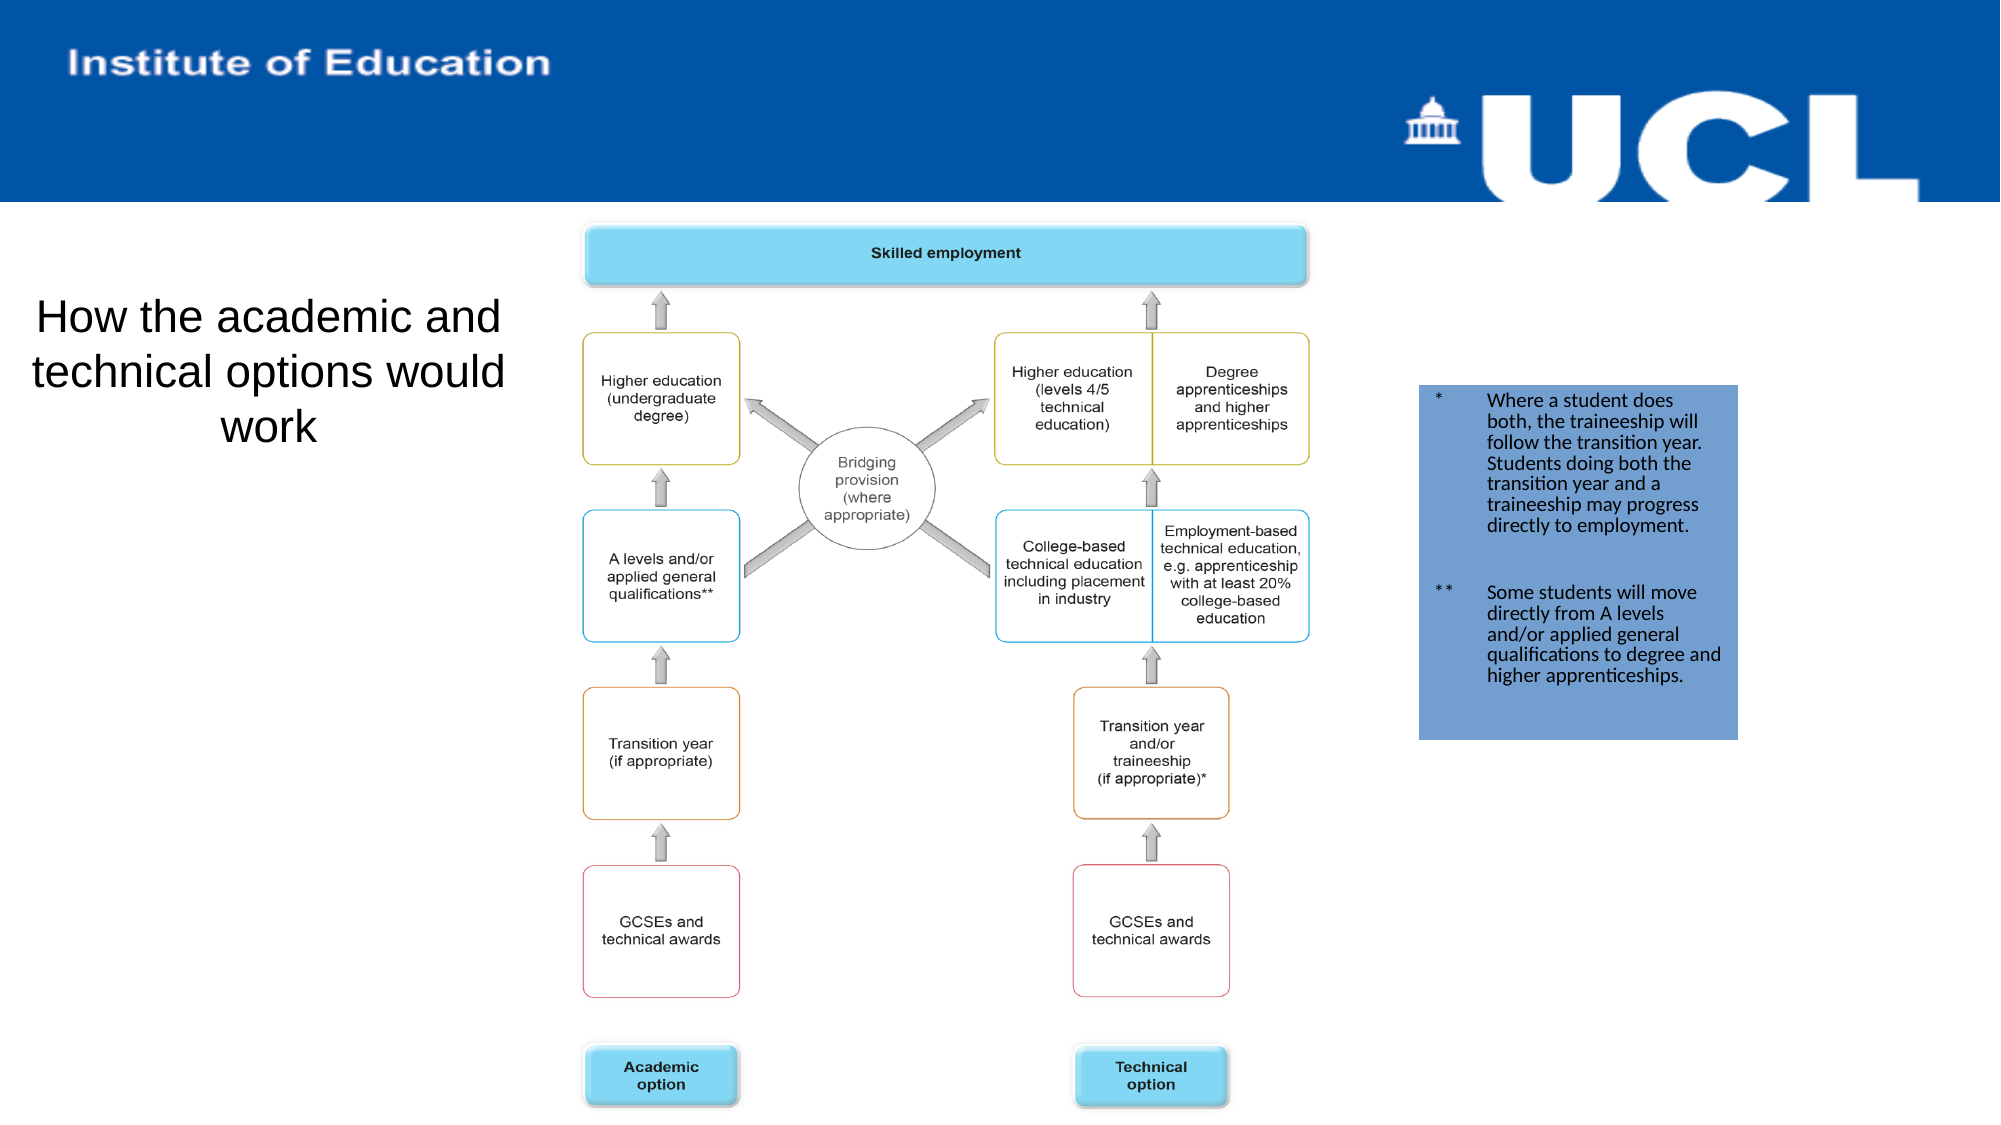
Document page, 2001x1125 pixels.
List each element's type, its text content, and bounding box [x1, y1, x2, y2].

picture [572, 215, 1315, 1114]
table_cell Some students will move directly from A levels and/or applied general qualifications to degree and higher apprenticeships. [1472, 577, 1738, 740]
table_cell ** [1419, 577, 1472, 740]
table_header Where a student does both, the traineeship will follow the transition year. Students doing both the transition year and a traineeship may progress directly to employment. [1472, 385, 1738, 577]
table_header * [1419, 385, 1472, 577]
title How the academic and technical options would work [0, 278, 557, 385]
